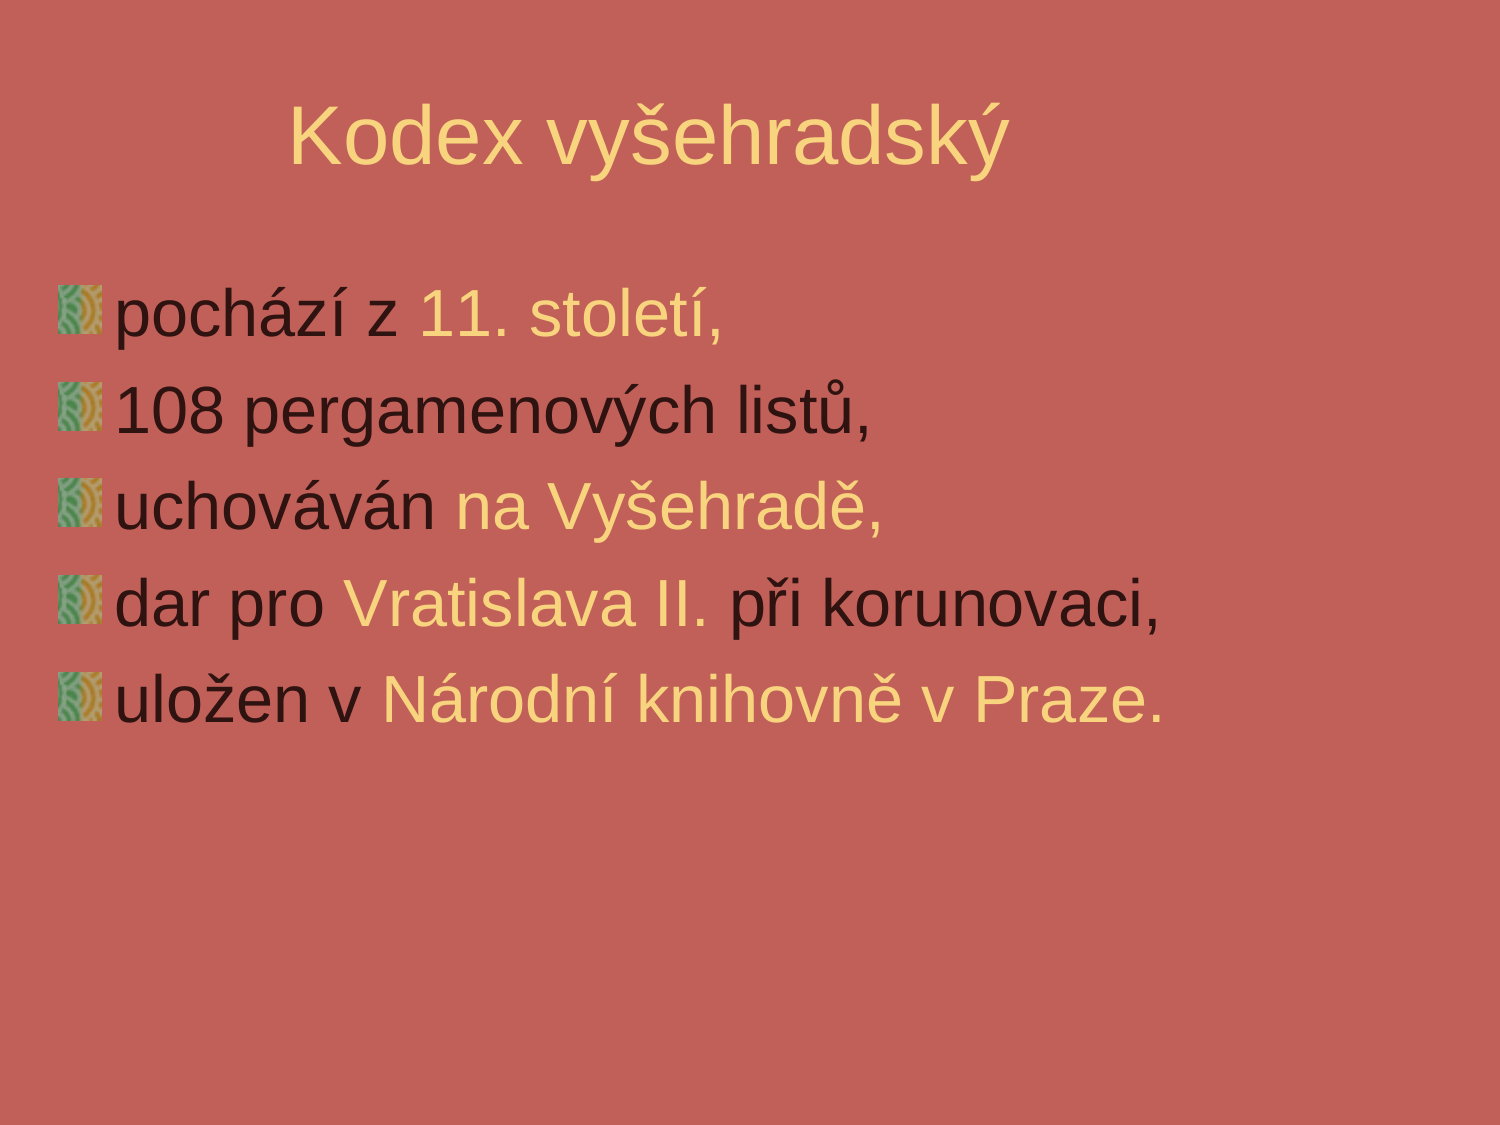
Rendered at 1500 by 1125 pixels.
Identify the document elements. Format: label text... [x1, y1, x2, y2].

list pochází z 11. století, 108 pergamenových listů, uchováván na Vyšehradě, dar pro Vratislava II. při korunovaci, uložen v Národní knihovně v Praze. [43, 262, 1255, 1001]
title Kodex vyšehradský [35, 37, 1263, 225]
